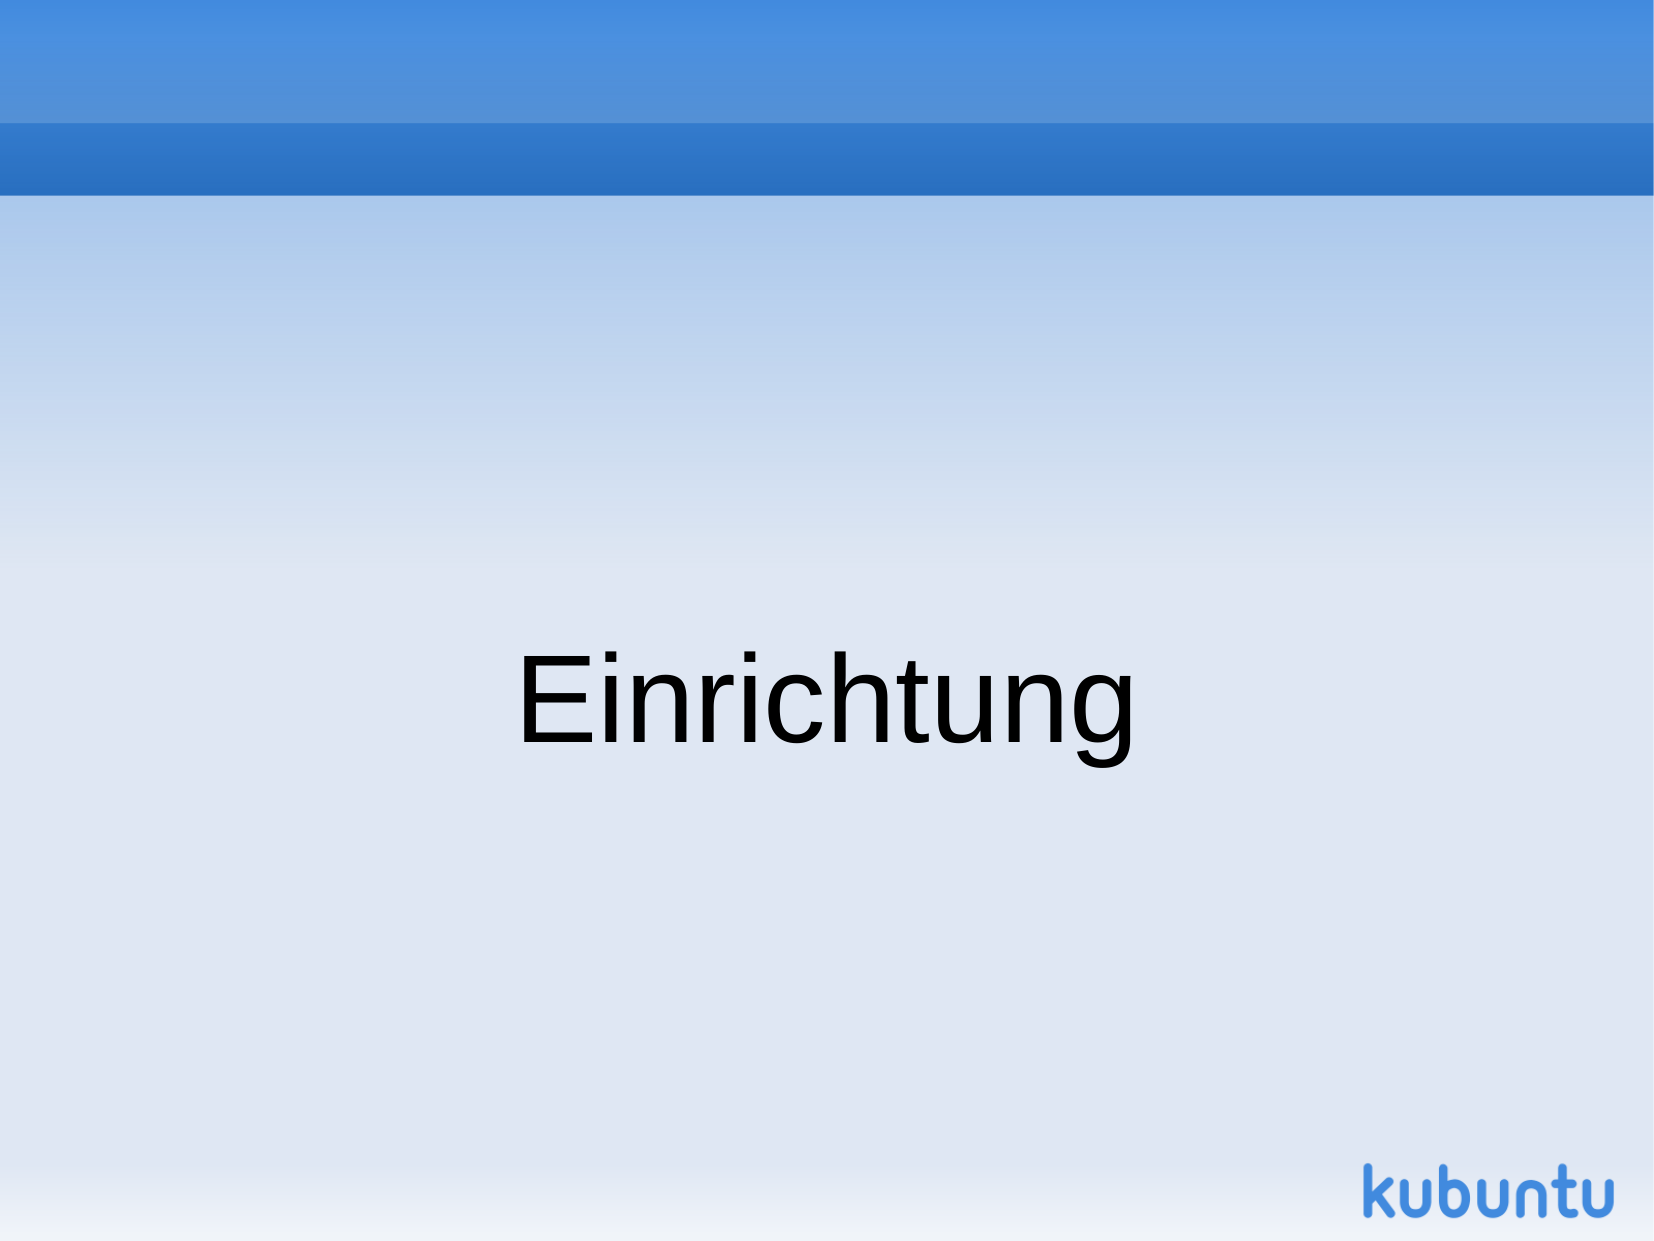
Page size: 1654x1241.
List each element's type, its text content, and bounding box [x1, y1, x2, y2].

picture [0, 0, 1654, 1241]
subtitle Einrichtung [82, 290, 1571, 1109]
